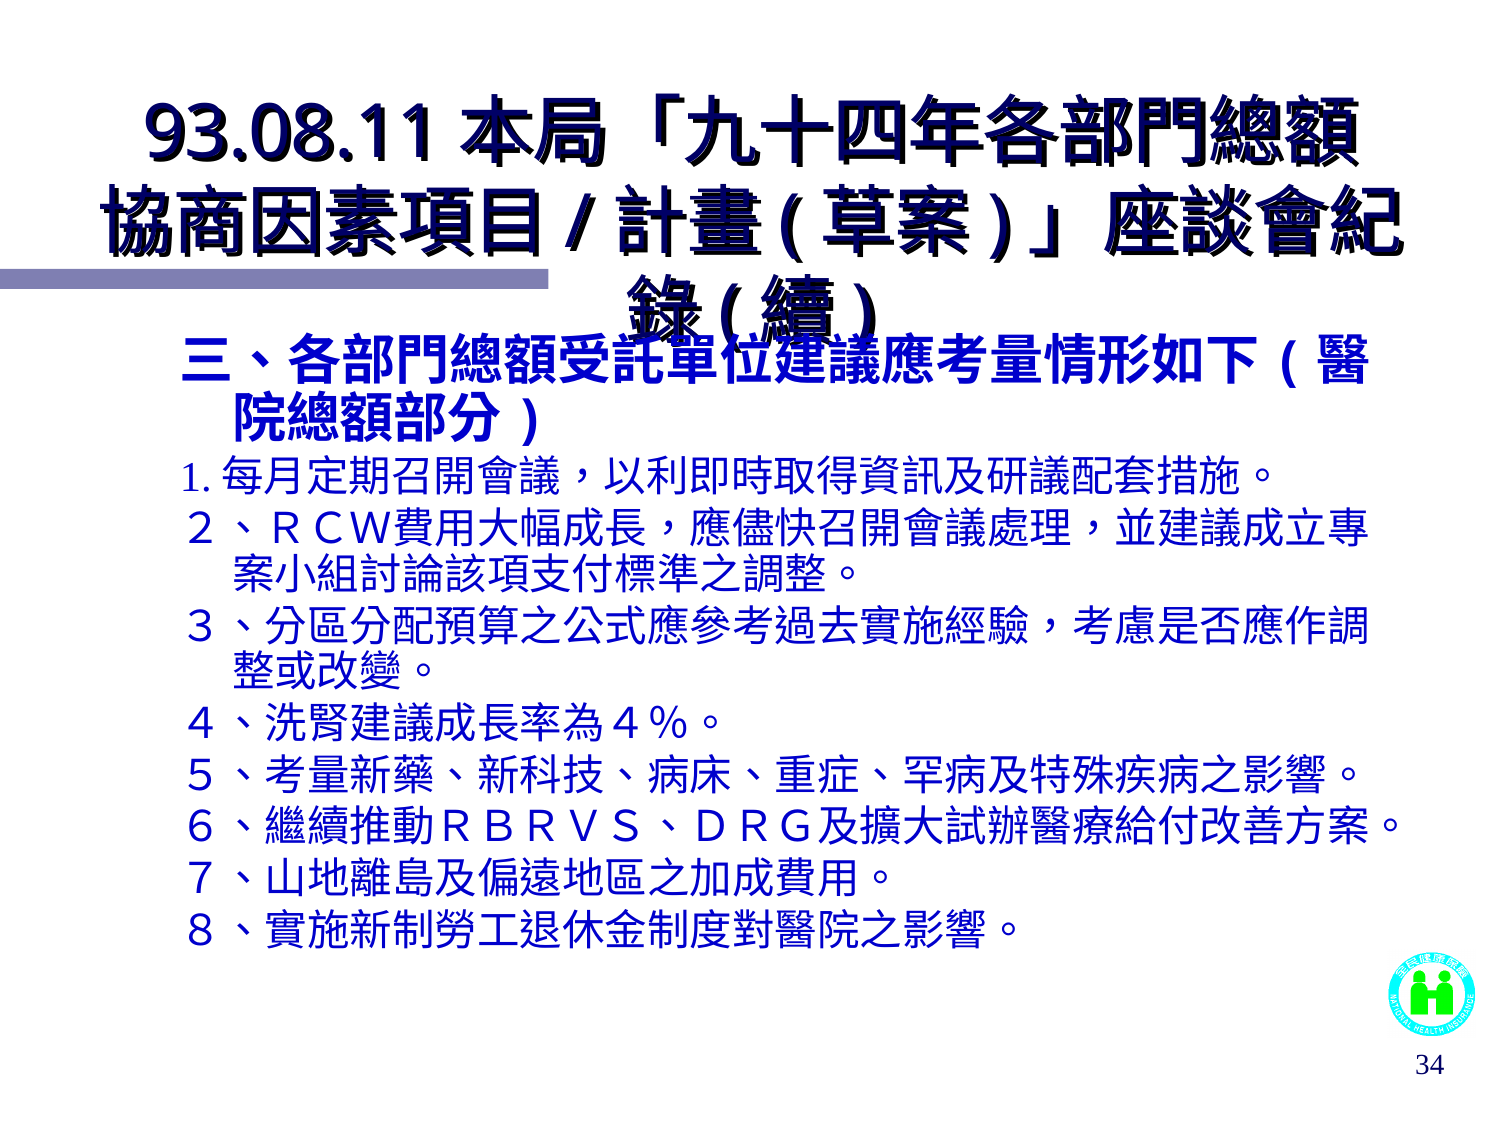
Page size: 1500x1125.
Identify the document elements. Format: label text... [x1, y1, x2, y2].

list 三、各部門總額受託單位建議應考量情形如下(醫院總額部分) 1.每月定期召開會議，以利即時取得資訊及研議配套措施。 ２、ＲＣＷ費用大幅成長，應儘快召開會議處理，並建議成立專案小組討論該項支付標準之調整。 ３、分區分配預算之公式應參考過去實施經驗，考慮是否應作調整或改變。 ４、洗腎建議成長率為４％。 ５、考量新藥、新科技、病床、重症、罕病及特殊疾病之影響。 ６、繼續推動ＲＢＲＶＳ、ＤＲＧ及擴大試辦醫療給付改善方案。 ７、山地離島及偏遠地區之加成費用。 ８、實施新制勞工退休金制度對醫院之影響。 [112, 324, 1388, 1000]
text_box [1400, 1037, 1476, 1125]
title 93.08.11本局「九十四年各部門總額 協商因素項目/計畫(草案)」座談會紀錄(續) [50, 75, 1451, 263]
